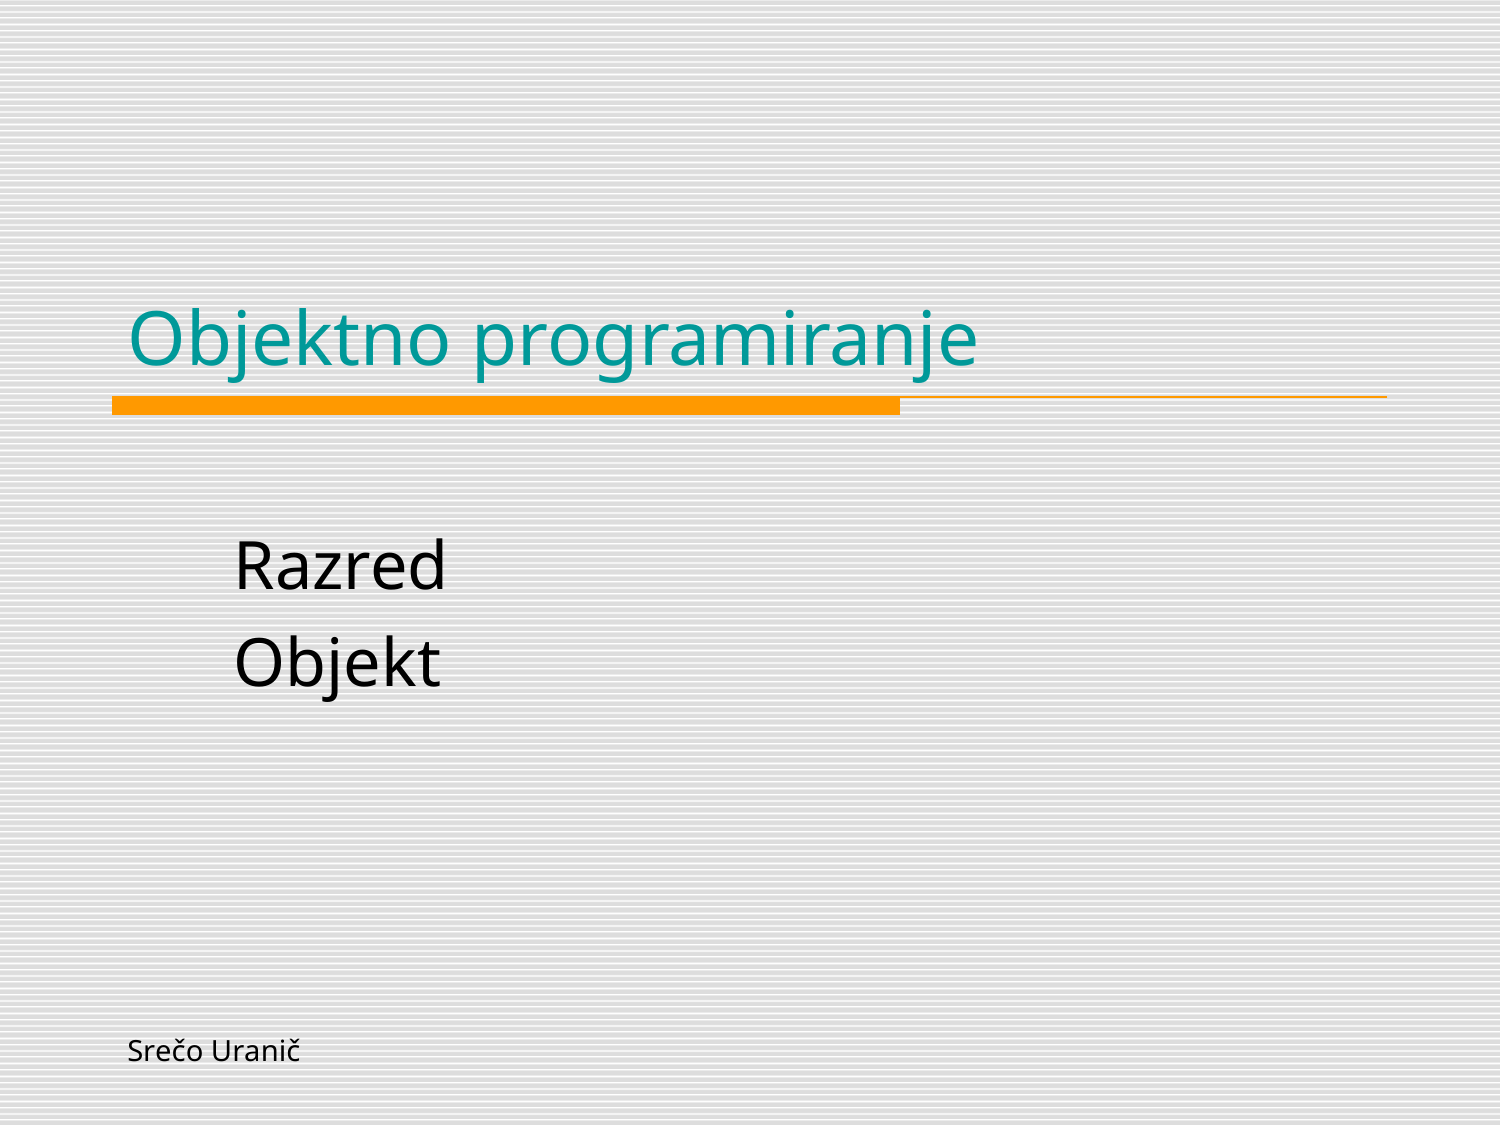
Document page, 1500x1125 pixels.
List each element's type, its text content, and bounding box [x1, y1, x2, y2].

title Objektno programiranje [112, 162, 1388, 388]
text_box Srečo Uranič [112, 1025, 426, 1083]
picture [0, 0, 1500, 1125]
text_box Razred Objekt [218, 515, 1369, 778]
